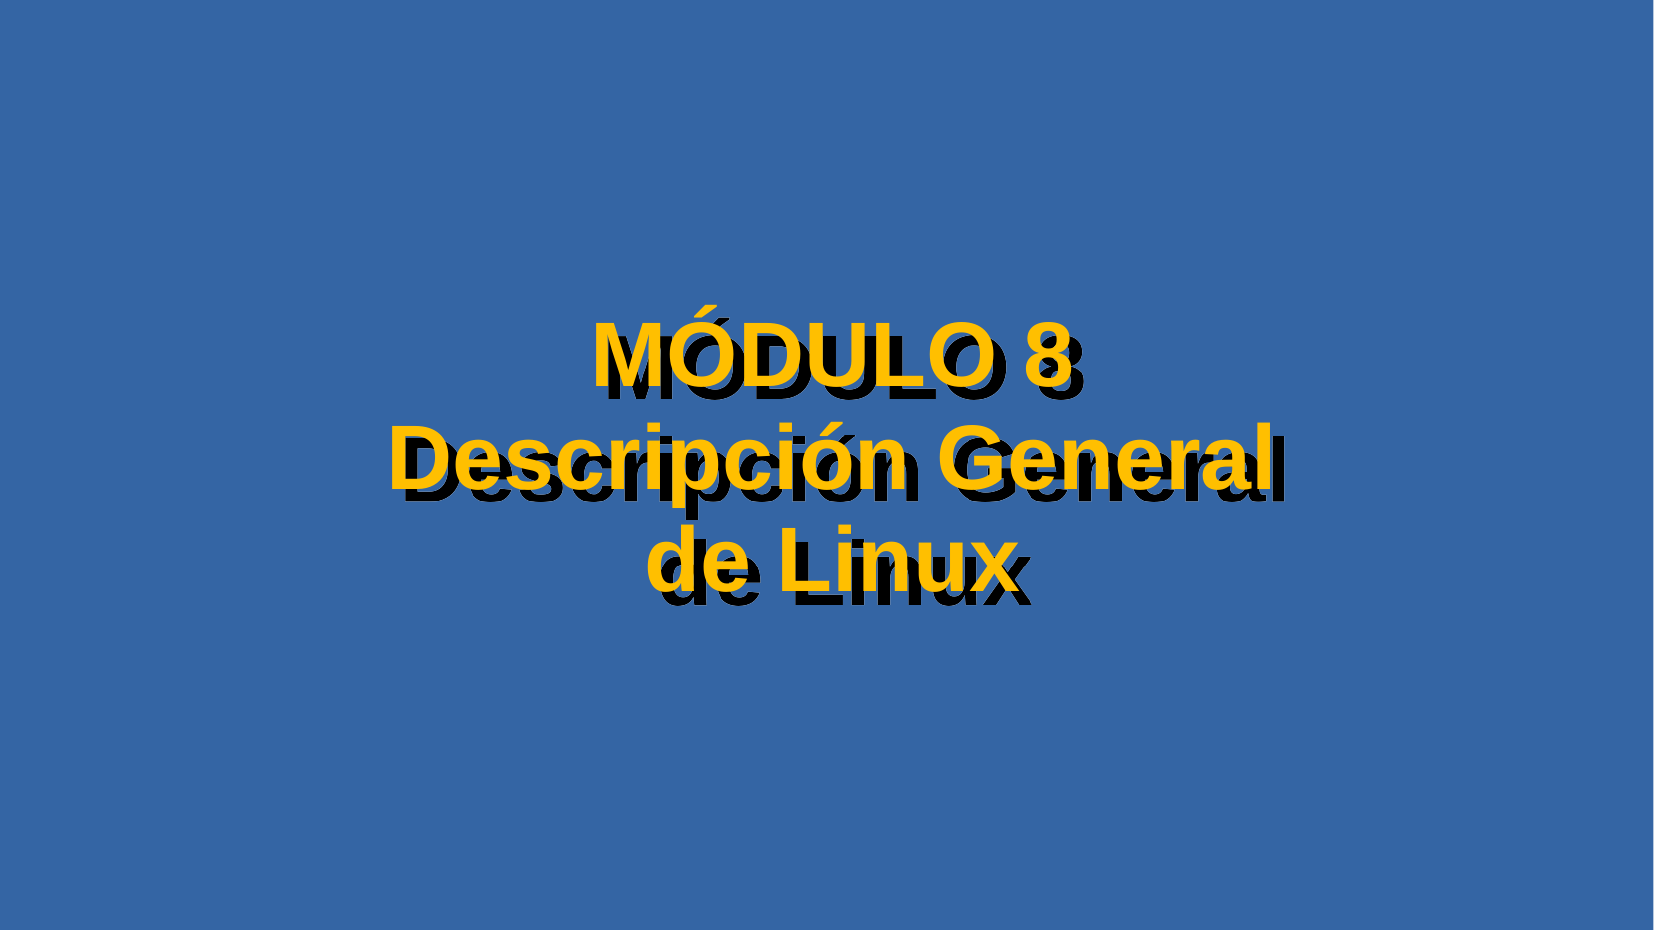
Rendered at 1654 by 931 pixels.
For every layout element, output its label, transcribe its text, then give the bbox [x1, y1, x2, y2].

title MÓDULO 8 Descripción General de Linux [88, 295, 1577, 621]
